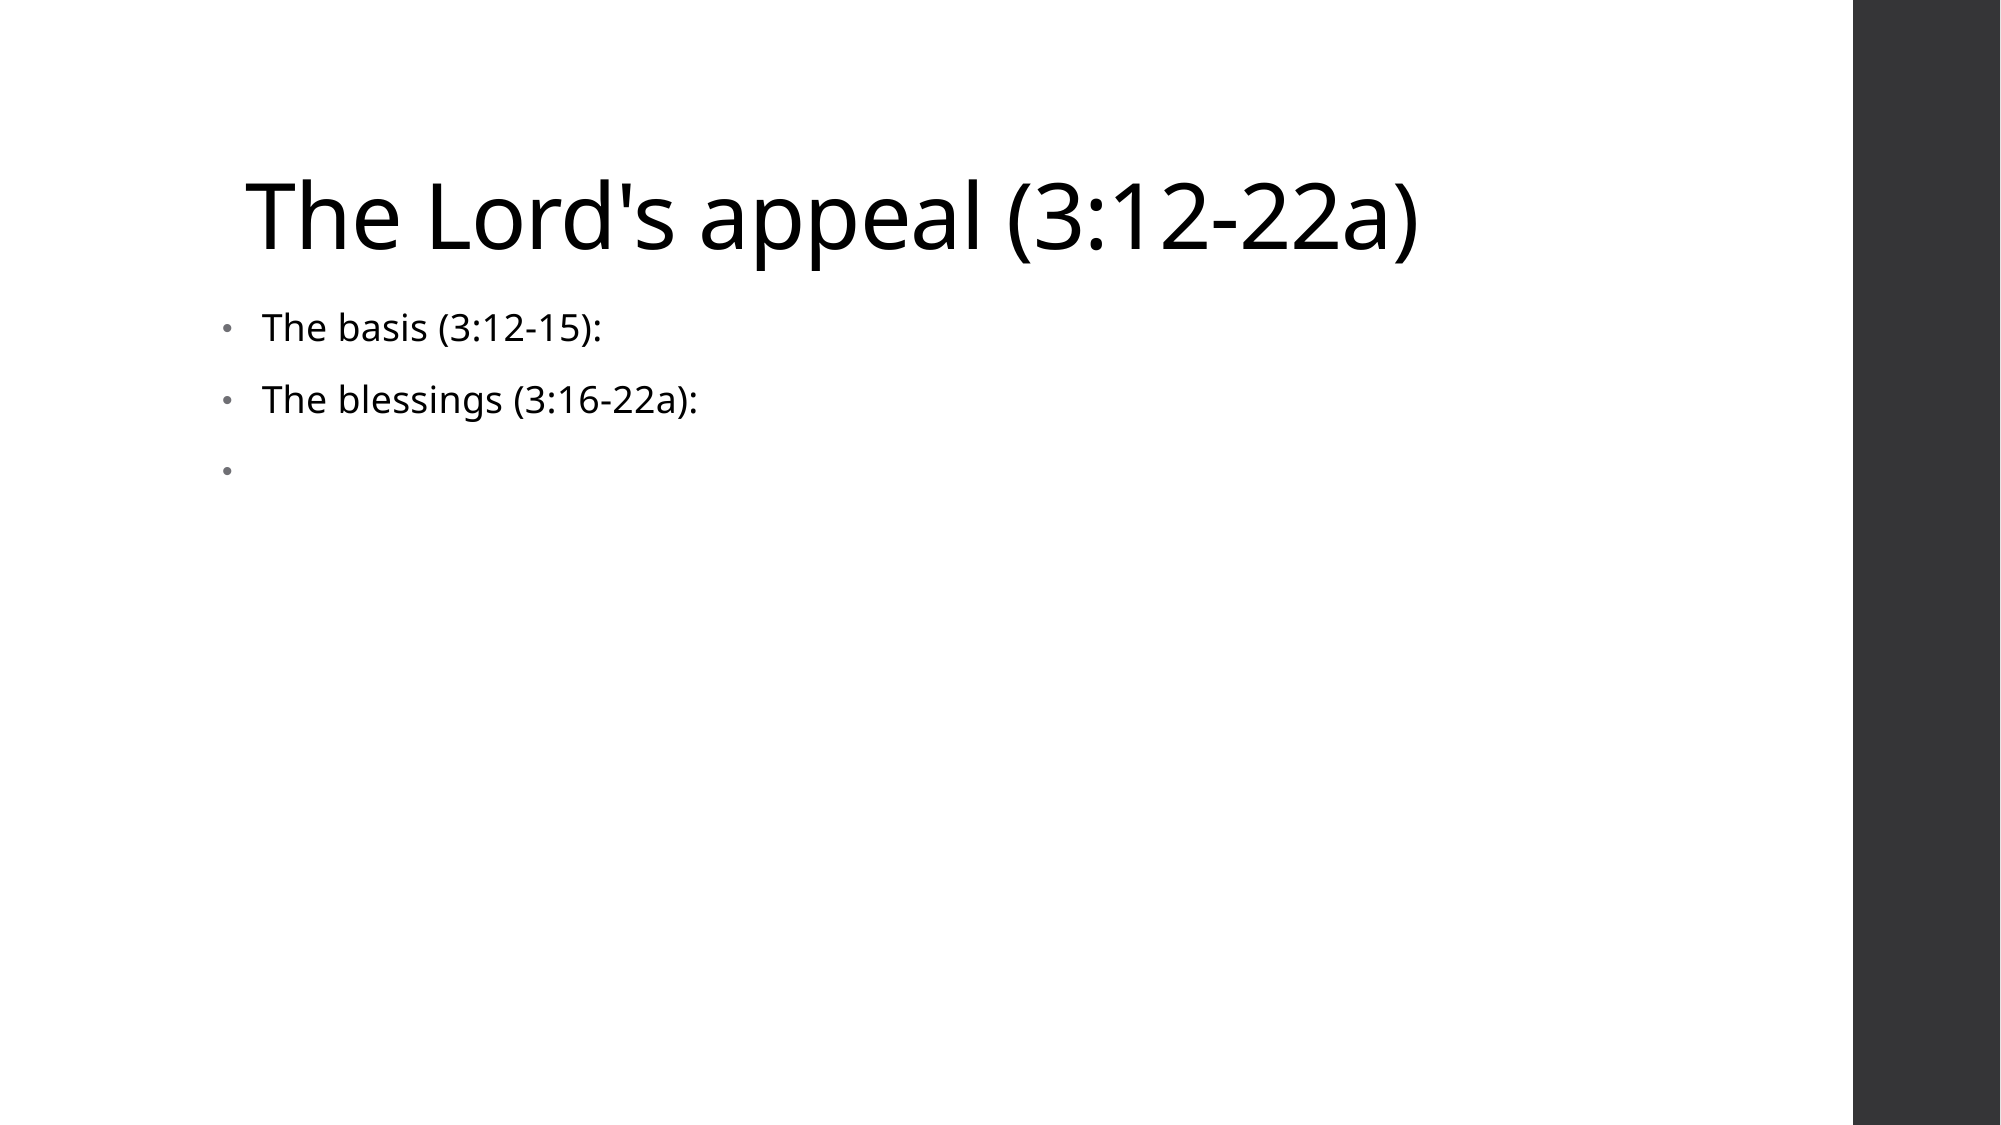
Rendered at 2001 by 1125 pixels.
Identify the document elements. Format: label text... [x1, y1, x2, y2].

list The basis (3:12-15): The blessings (3:16-22a): [206, 299, 1617, 1014]
title The Lord's appeal (3:12-22a) [206, 60, 1797, 278]
